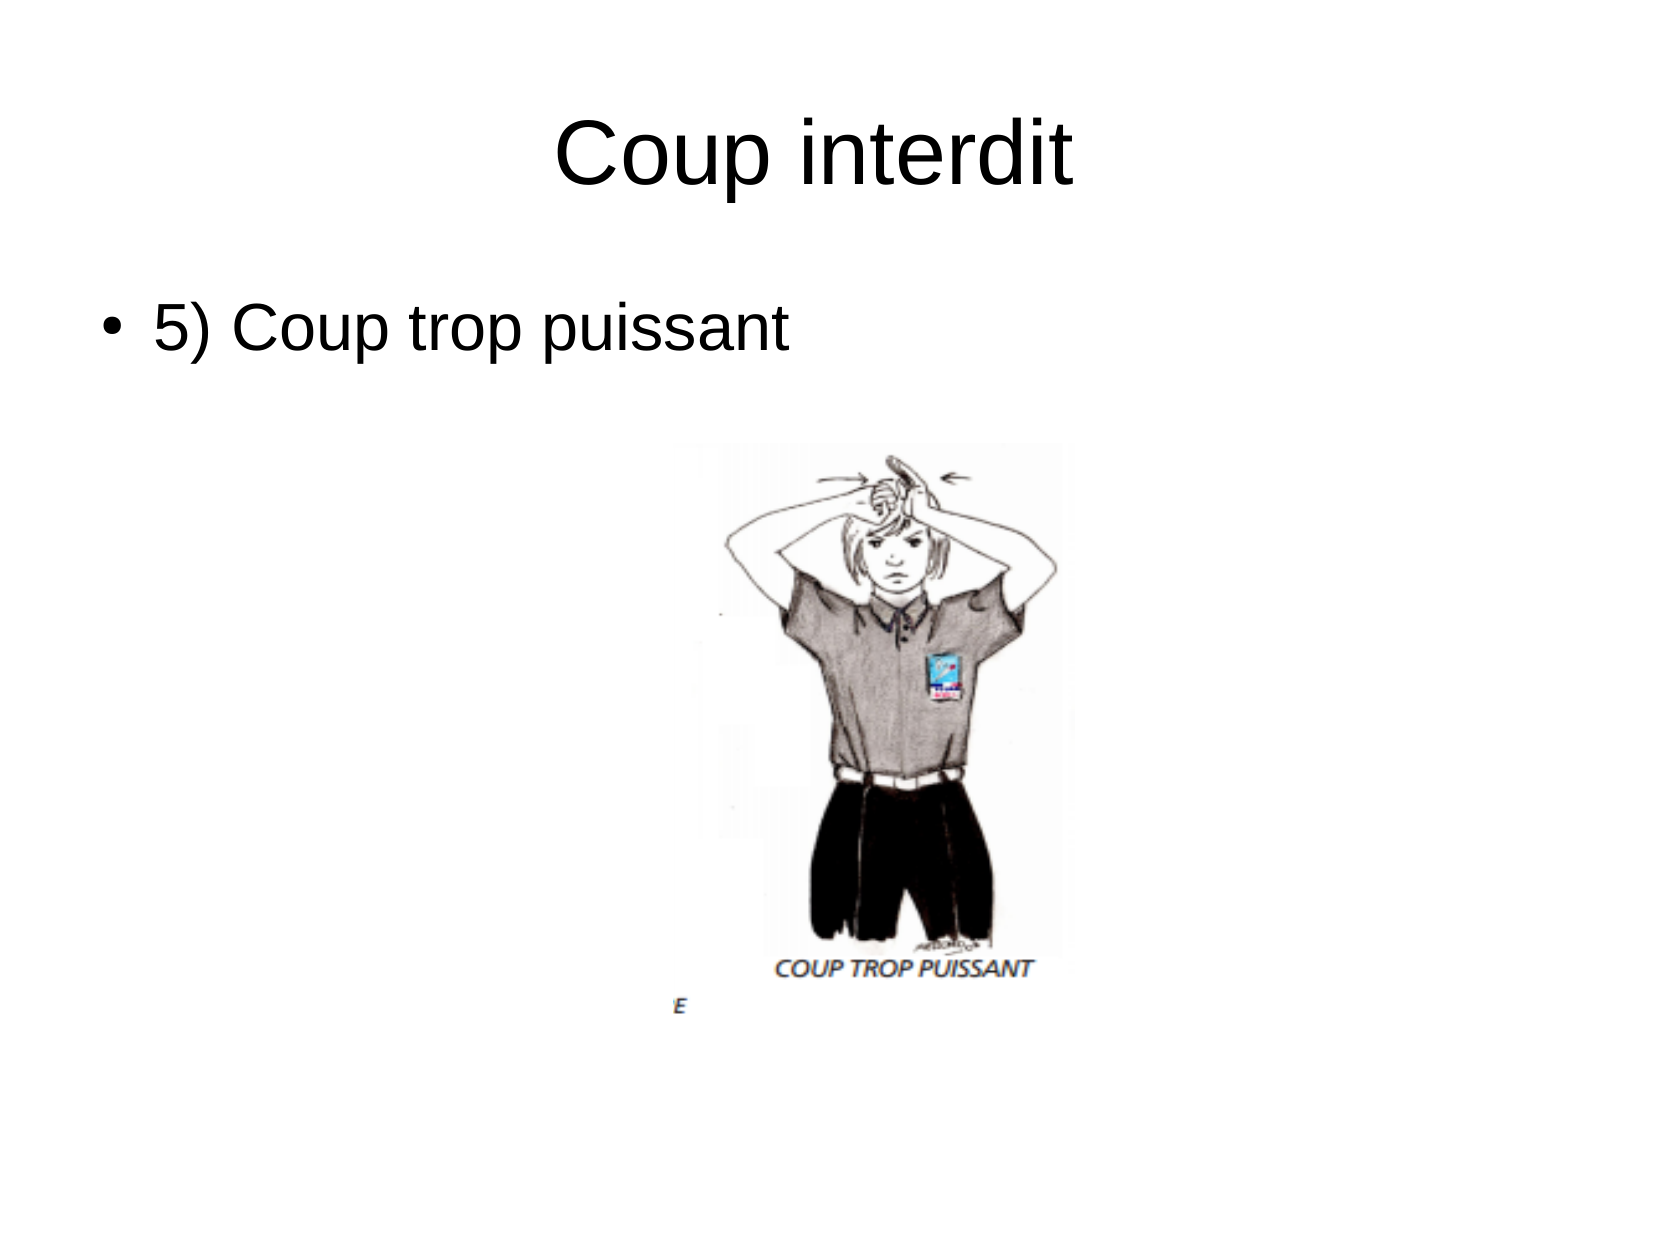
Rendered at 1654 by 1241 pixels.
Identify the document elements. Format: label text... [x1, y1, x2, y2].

list 5) Coup trop puissant [82, 290, 1571, 1109]
picture [673, 443, 1075, 1016]
title Coup interdit [82, 49, 1571, 257]
